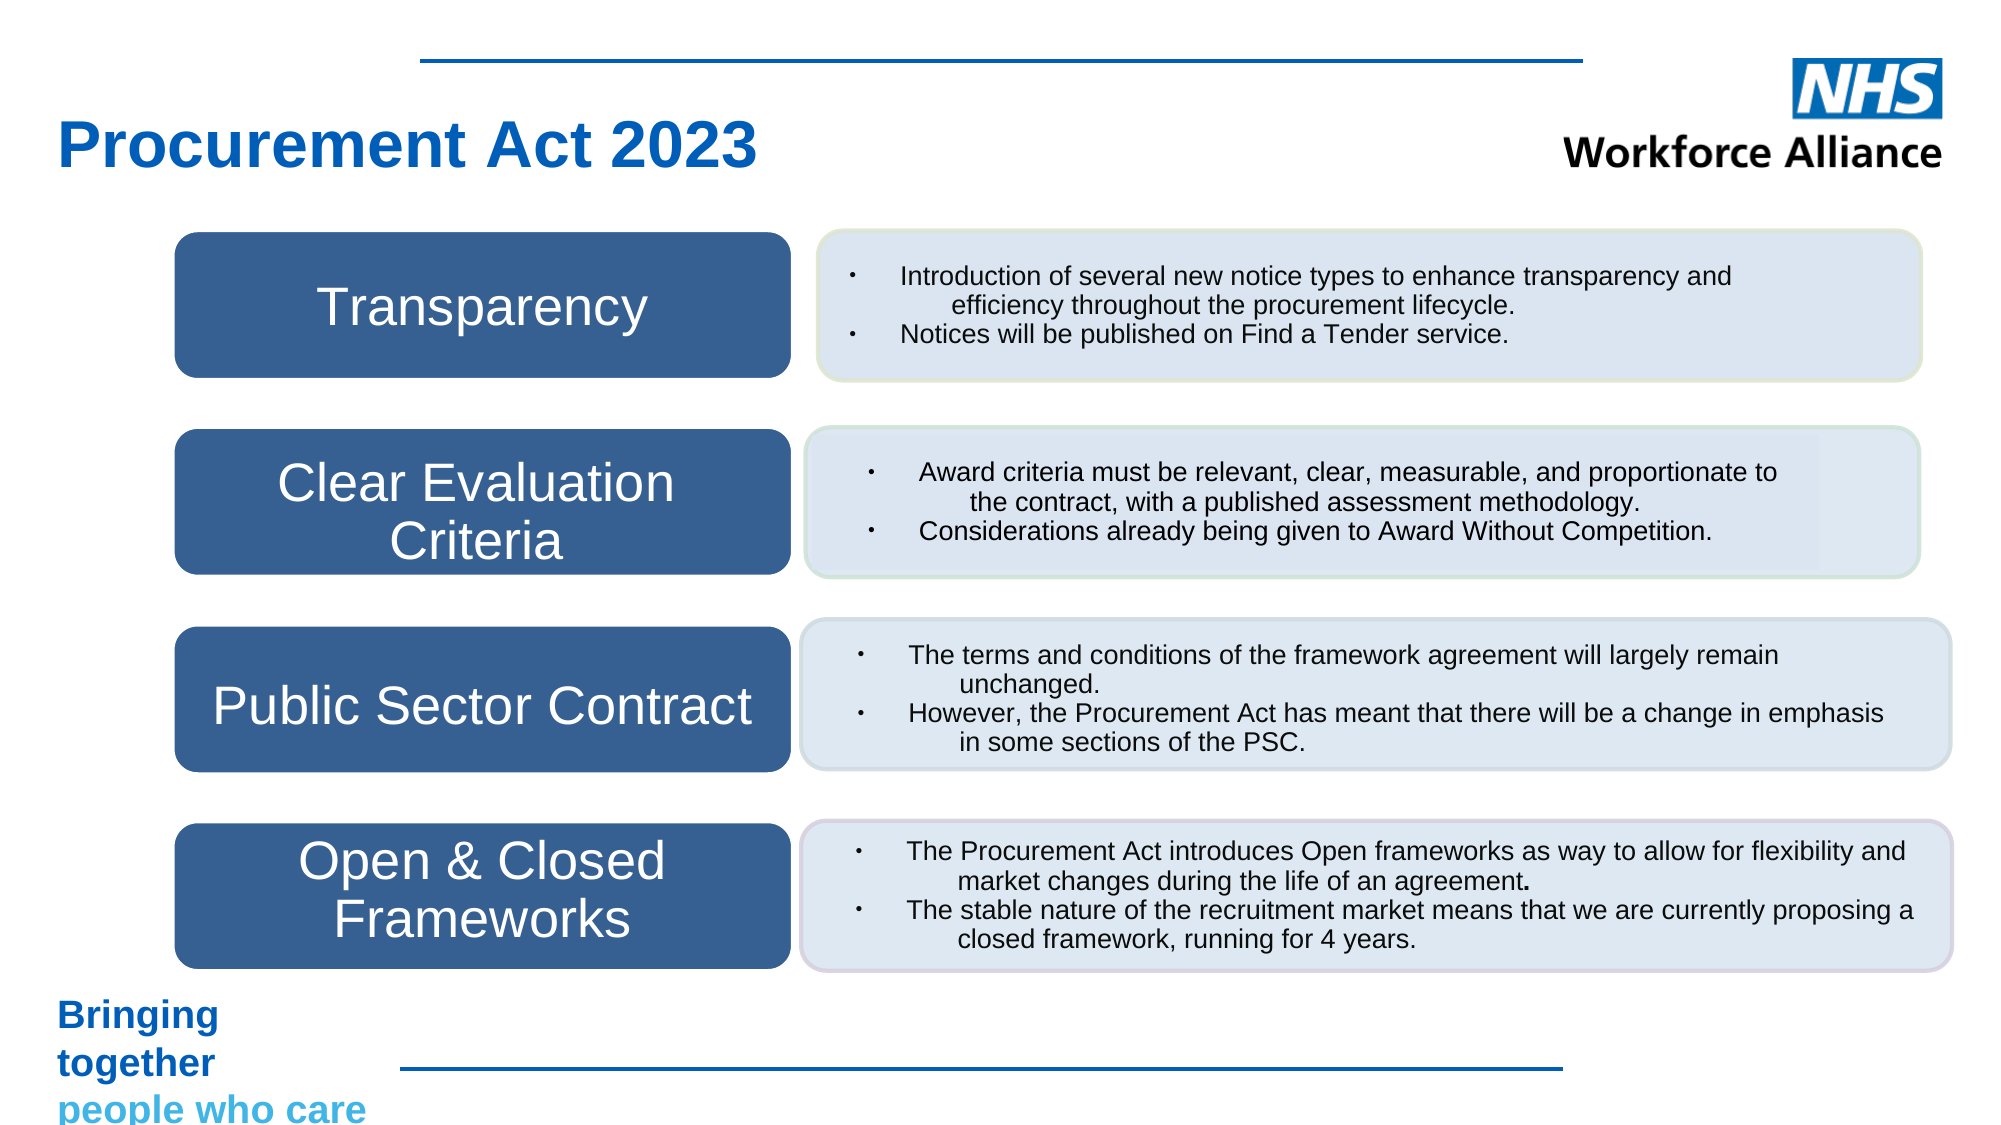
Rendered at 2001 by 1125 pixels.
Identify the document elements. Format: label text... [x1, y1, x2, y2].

text_box [172, 624, 794, 771]
text_box Bringing together people who care [56, 989, 382, 1069]
text_box [804, 619, 1951, 770]
text_box [172, 824, 794, 972]
text_box Clear Evaluation Criteria [178, 437, 775, 588]
text_box [805, 436, 811, 568]
text_box [172, 426, 794, 576]
text_box The terms and conditions of the framework agreement will largely remain unchanged. However, the Procurement Act has meant that there will be a change in emphasis in some sections of the PSC. [801, 631, 1895, 767]
title Procurement Act 2023 [56, 90, 1347, 182]
text_box [172, 230, 794, 381]
text_box Transparency [184, 240, 781, 376]
text_box Open & Closed Frameworks [184, 820, 781, 962]
text_box Public Sector Contract [184, 631, 781, 782]
text_box [813, 427, 1920, 578]
text_box The Procurement Act introduces Open frameworks as way to allow for flexibility and market changes during the life of an agreement. The stable nature of the recruitment market means that we are currently proposing a closed framework, running for 4 years. [799, 811, 1954, 981]
text_box [826, 230, 1922, 381]
text_box Introduction of several new notice types to enhance transparency and efficiency throughout the procurement lifecycle. Notices will be published on Find a Tender service. [793, 237, 1859, 374]
text_box Award criteria must be relevant, clear, measurable, and proportionate to the contract, with a published assessment methodology. Considerations already being given to Award Without Competition. [811, 434, 1819, 570]
picture [1563, 59, 1943, 168]
